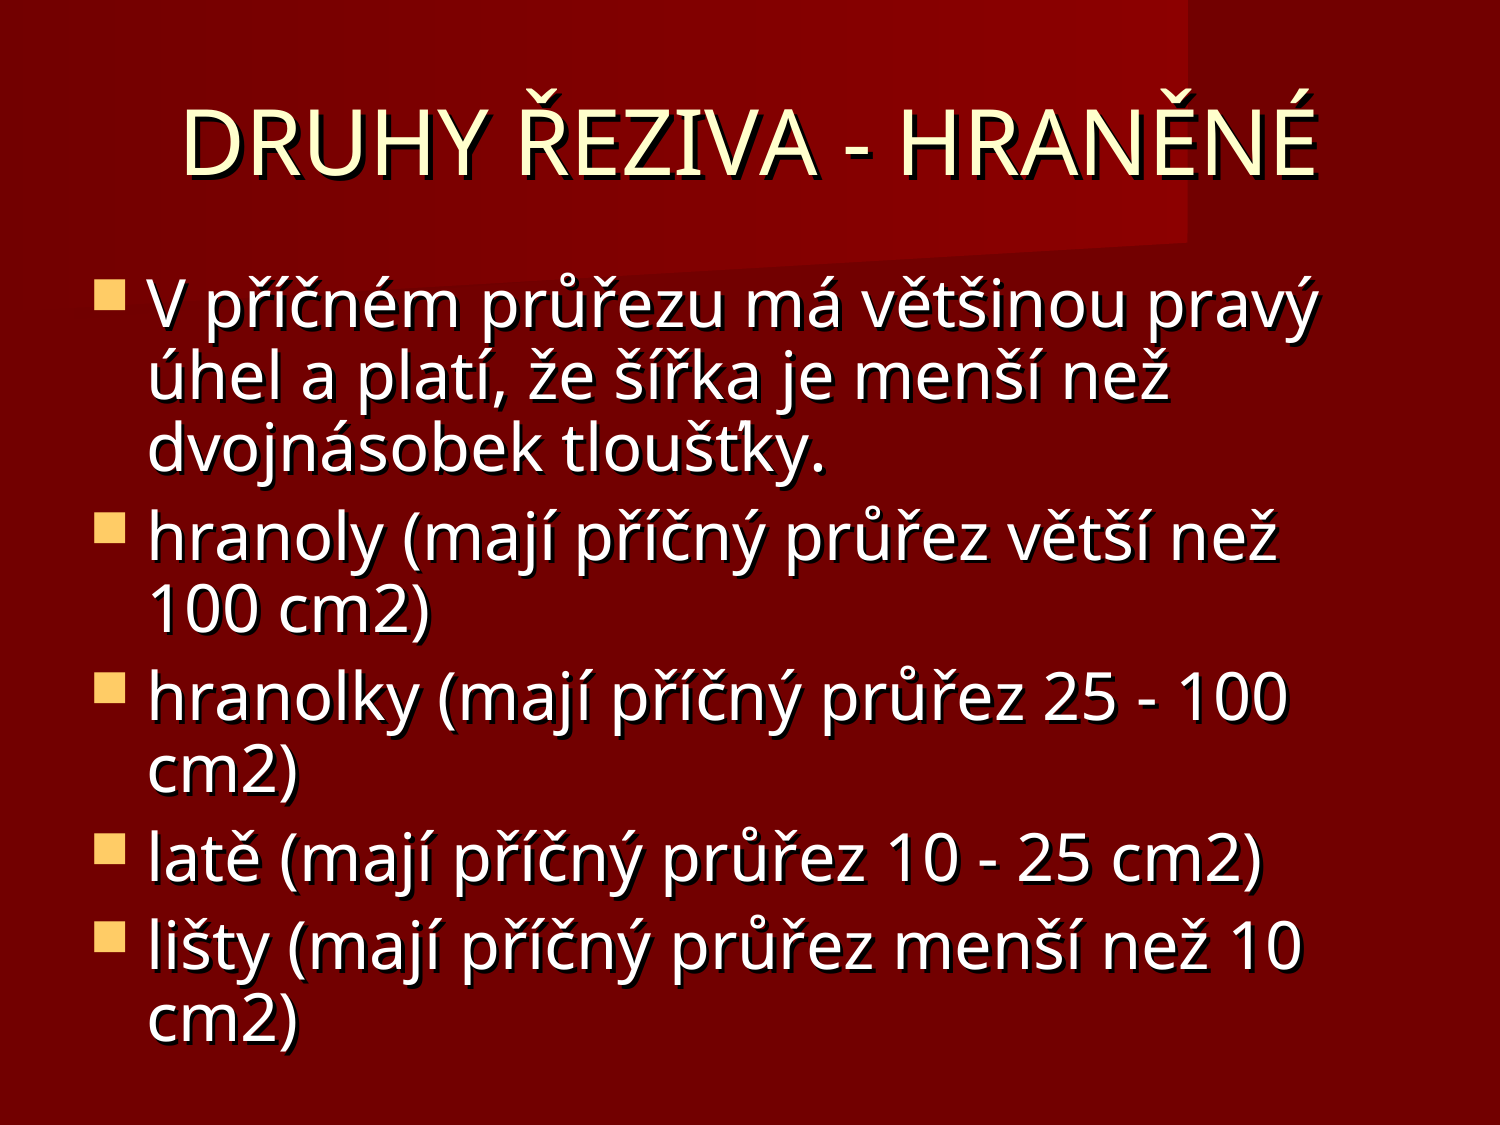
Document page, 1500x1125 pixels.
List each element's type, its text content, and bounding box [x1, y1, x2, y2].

title DRUHY ŘEZIVA - HRANĚNÉ [75, 45, 1426, 233]
list V příčném průřezu má většinou pravý úhel a platí, že šířka je menší než dvojnásobek tloušťky. hranoly (mají příčný průřez větší než 100 cm2) hranolky (mají příčný průřez 25 - 100 cm2) latě (mají příčný průřez 10 - 25 cm2) lišty (mají příčný průřez menší než 10 cm2) [75, 262, 1426, 1125]
